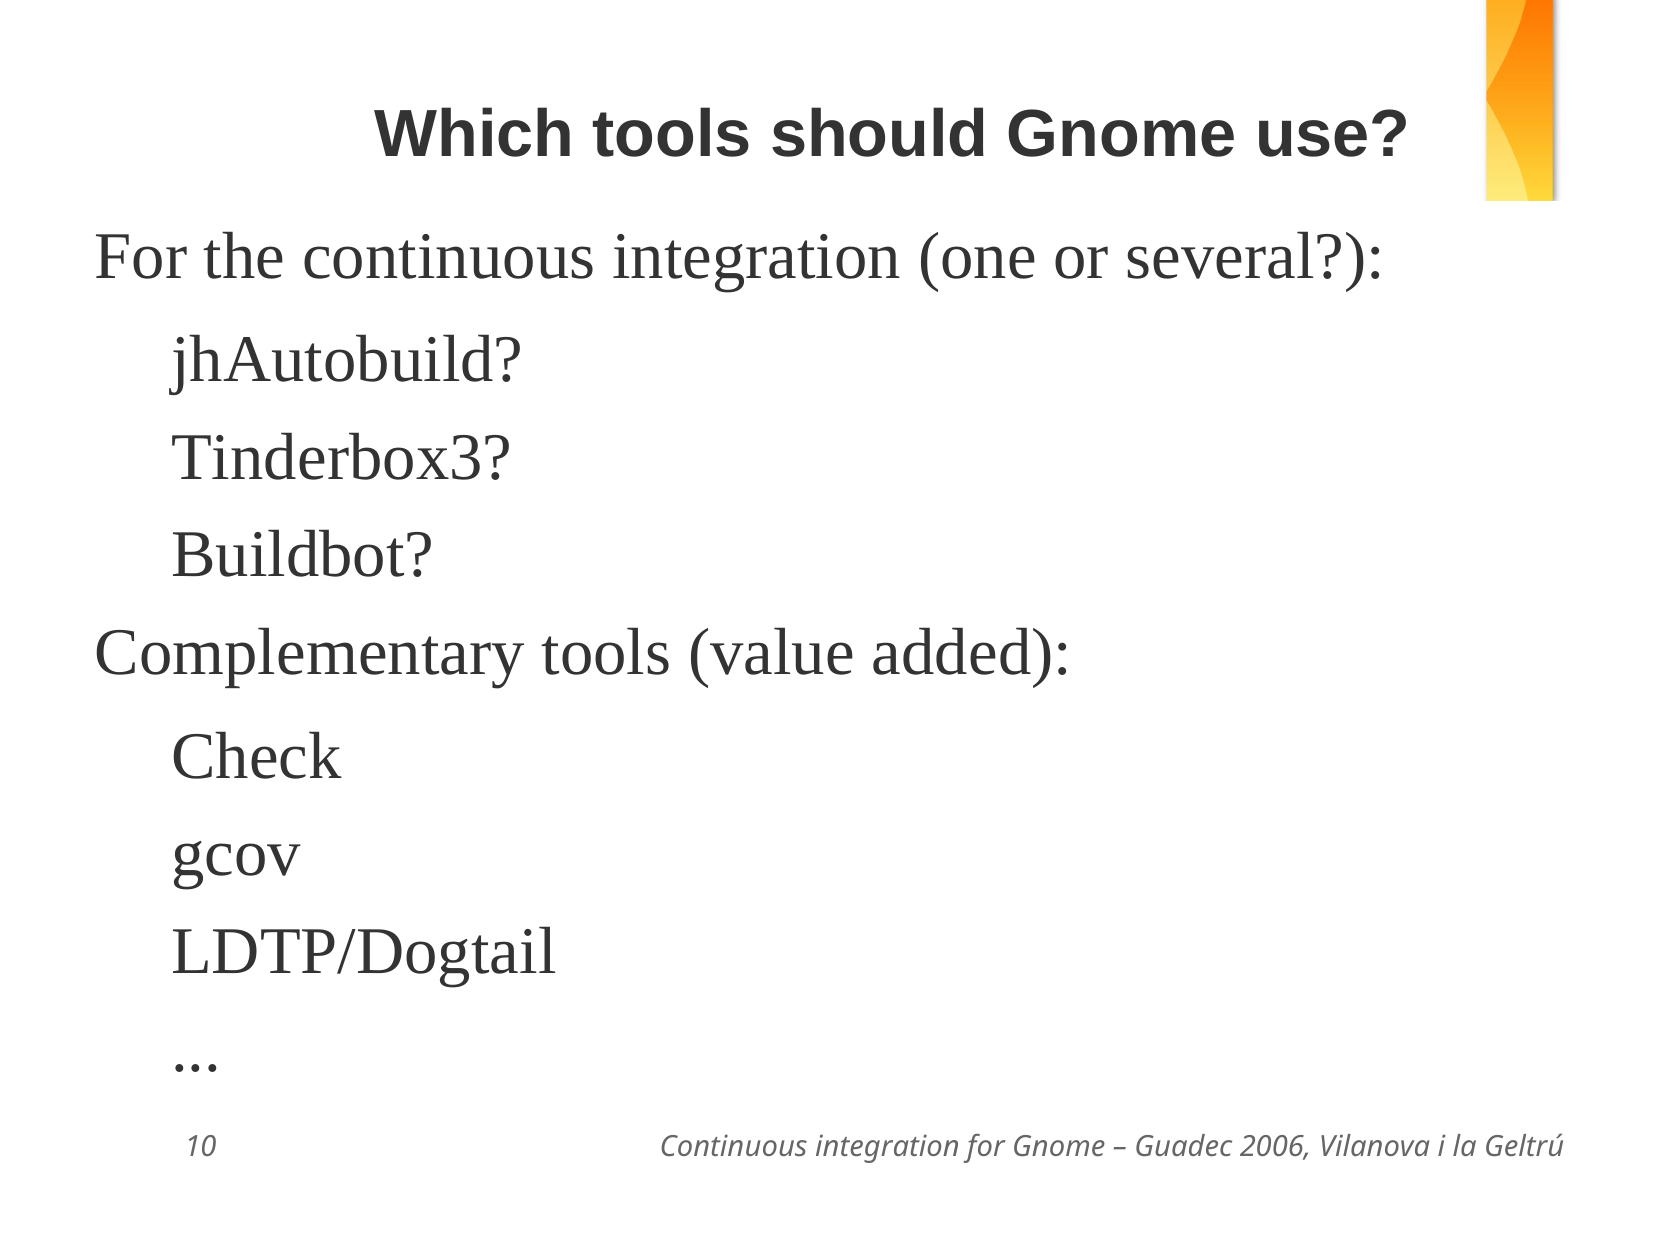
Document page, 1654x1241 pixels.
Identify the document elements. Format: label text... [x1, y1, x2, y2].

picture [1479, 0, 1565, 201]
list For the continuous integration (one or several?): jhAutobuild? Tinderbox3? Buildbot? Complementary tools (value added): Check gcov LDTP/Dogtail ... [76, 218, 1565, 1086]
title Which tools should Gnome use? [88, 29, 1412, 218]
